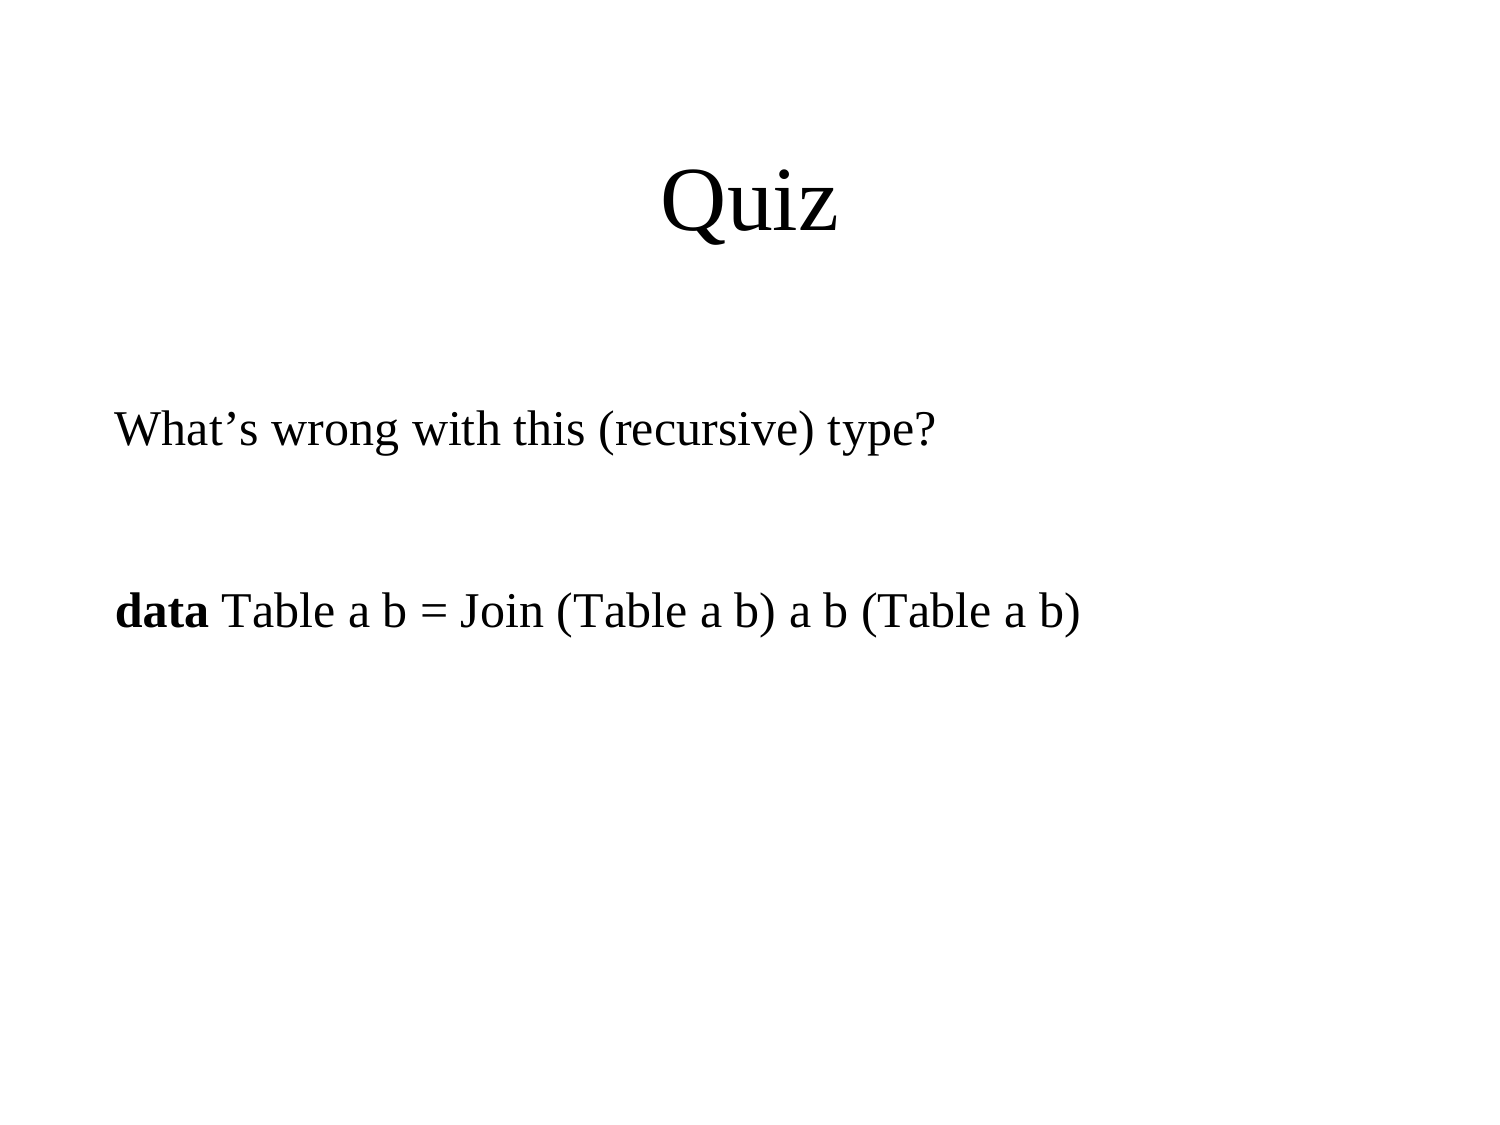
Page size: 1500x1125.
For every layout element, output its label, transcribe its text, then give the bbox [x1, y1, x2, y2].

text_box What’s wrong with this (recursive) type? data Table a b = Join (Table a b) a b (Table a b) [99, 387, 1401, 646]
title Quiz [112, 99, 1388, 288]
